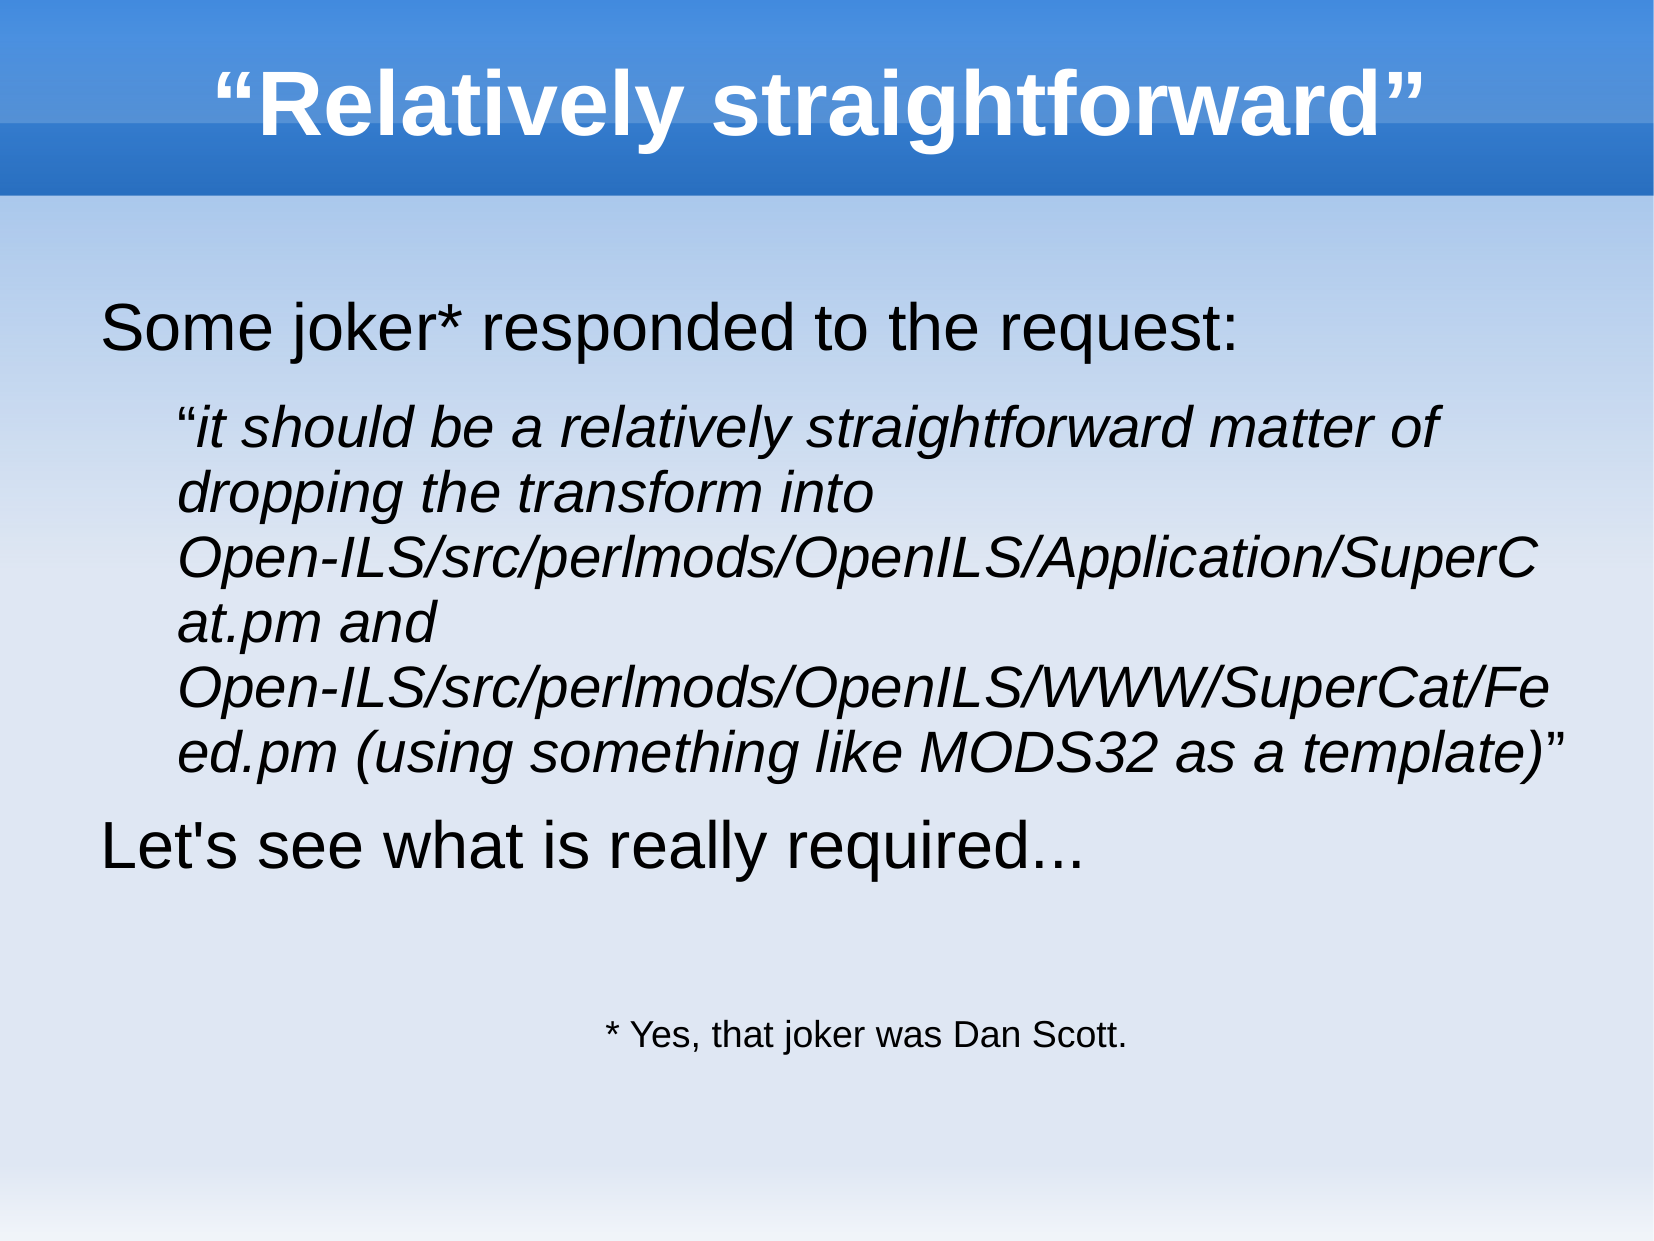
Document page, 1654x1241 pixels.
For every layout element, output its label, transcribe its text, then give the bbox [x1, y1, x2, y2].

picture [0, 0, 1654, 1241]
title “Relatively straightforward” [76, 0, 1565, 208]
list Some joker* responded to the request: “it should be a relatively straightforward matter of dropping the transform into Open-ILS/src/perlmods/OpenILS/Application/SuperCat.pm and Open-ILS/src/perlmods/OpenILS/WWW/SuperCat/Feed.pm (using something like MODS32 as a template)” Let's see what is really required... [82, 290, 1571, 1094]
text_box * Yes, that joker was Dan Scott. [590, 1006, 1565, 1063]
